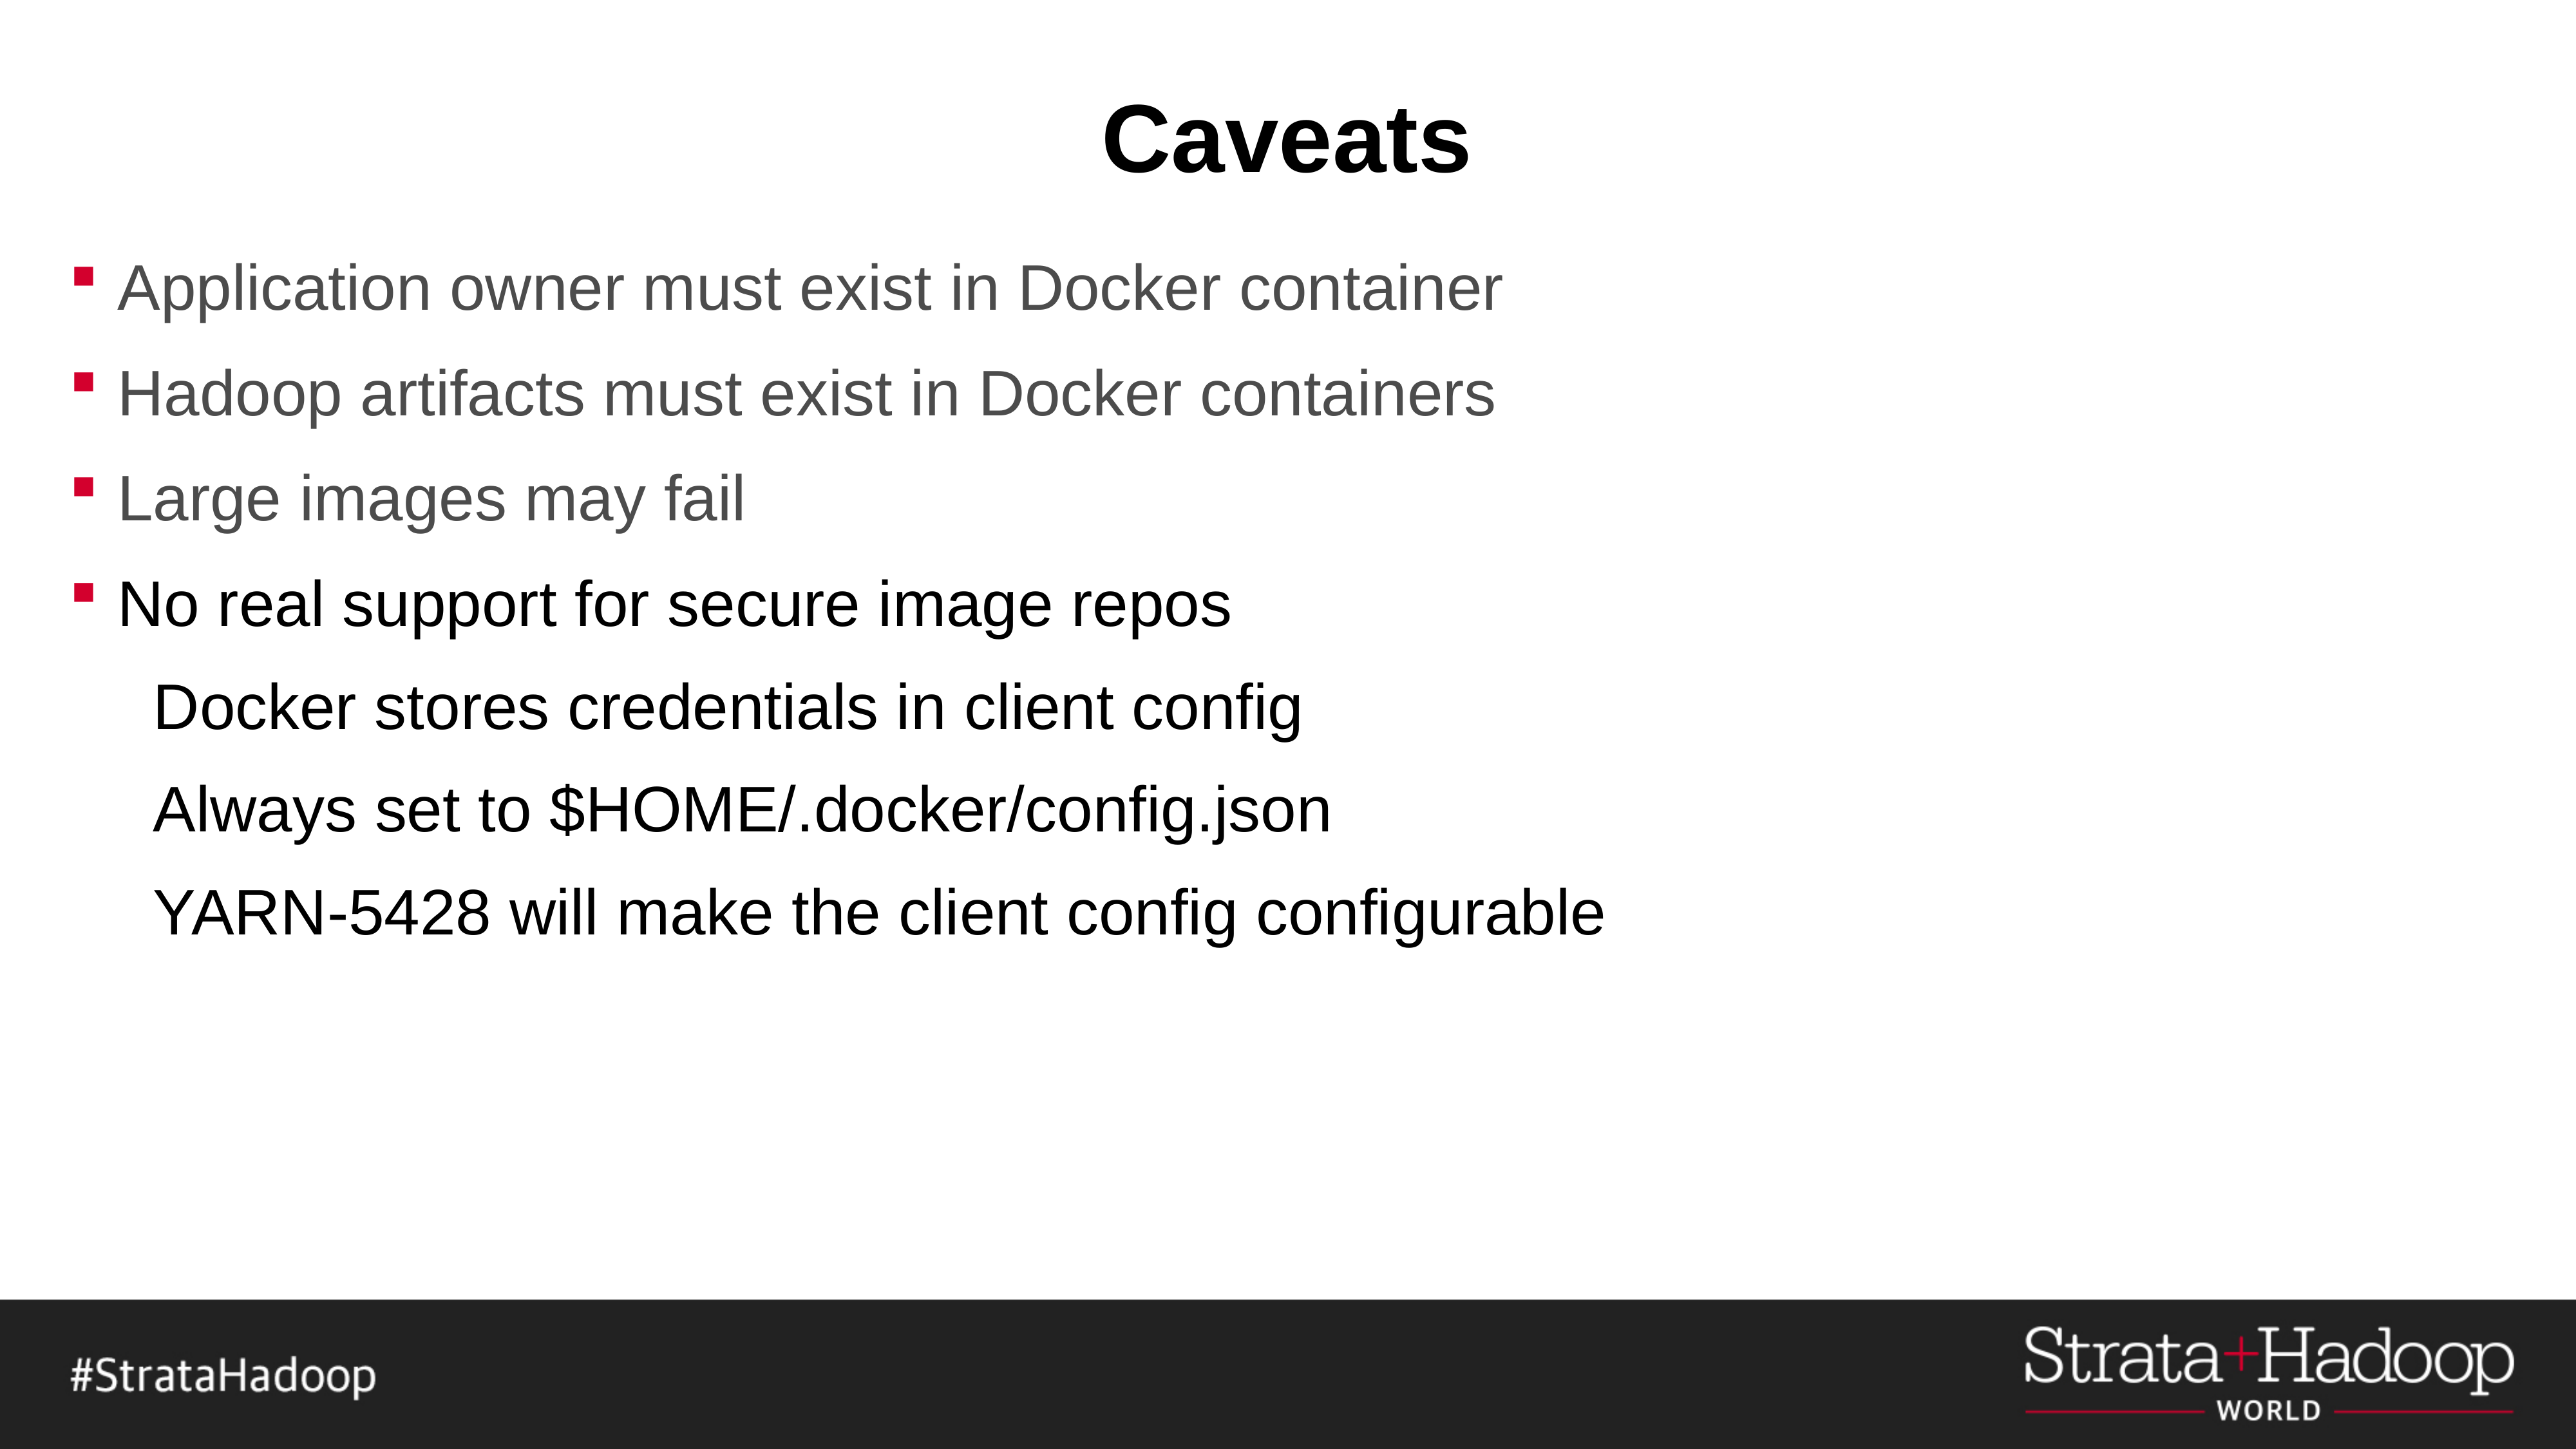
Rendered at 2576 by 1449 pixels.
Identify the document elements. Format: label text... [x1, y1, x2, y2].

list Application owner must exist in Docker container Hadoop artifacts must exist in Docker containers Large images may fail No real support for secure image repos Docker stores credentials in client config Always set to $HOME/.docker/config.json YARN-5428 will make the client config configurable [65, 242, 2510, 1449]
picture [0, 0, 2576, 1449]
title Caveats [65, 25, 2510, 242]
